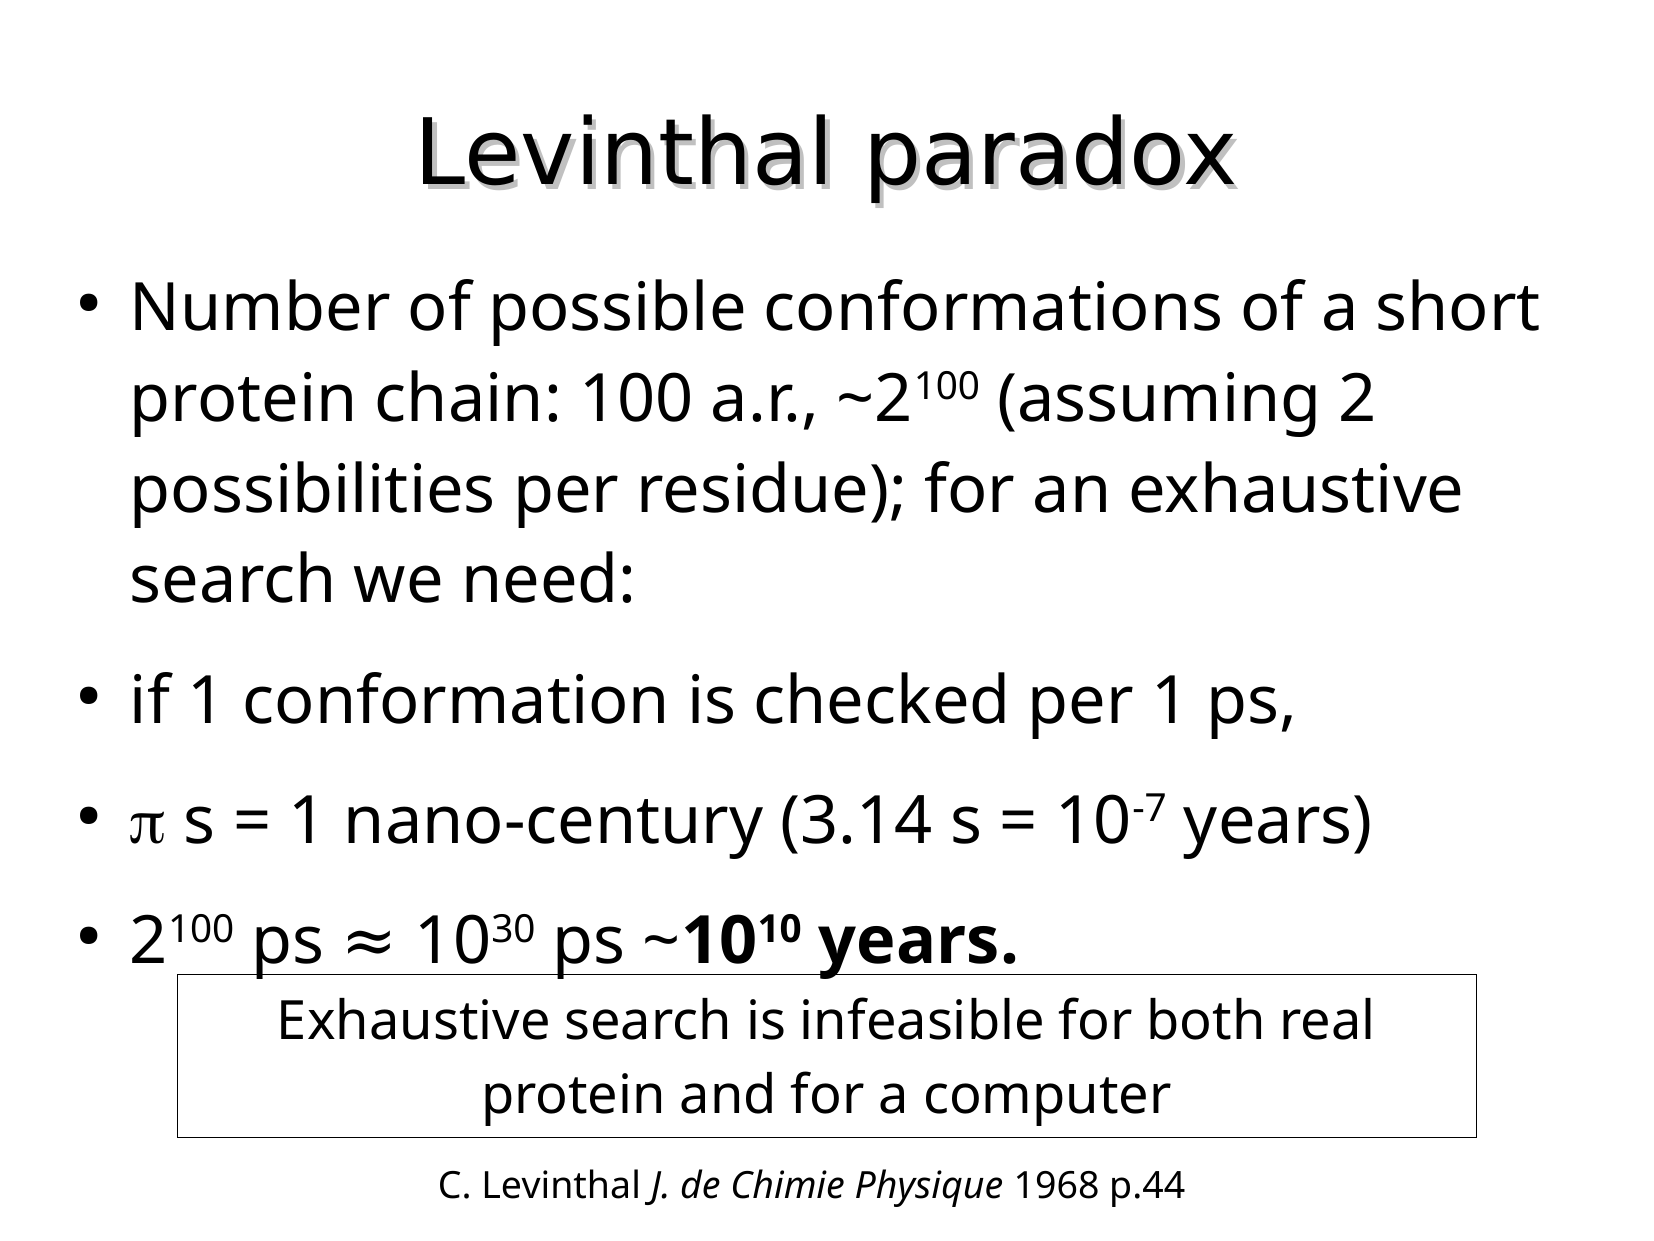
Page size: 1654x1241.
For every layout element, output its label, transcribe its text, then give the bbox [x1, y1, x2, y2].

text_box Exhaustive search is infeasible for both real protein and for a computer [177, 974, 1477, 1121]
title Levinthal paradox [82, 45, 1571, 259]
text_box C. Levinthal J. de Chimie Physique 1968 p.44 [413, 1151, 1300, 1214]
list Number of possible conformations of a short protein chain: 100 a.r., ~2100 (assuming 2 possibilities per residue); for an exhaustive search we need: if 1 conformation is checked per 1 ps,  s = 1 nano-century (3.14 s = 10-7 years) 2100 ps ≈ 1030 ps ~1010 years. [59, 259, 1601, 945]
